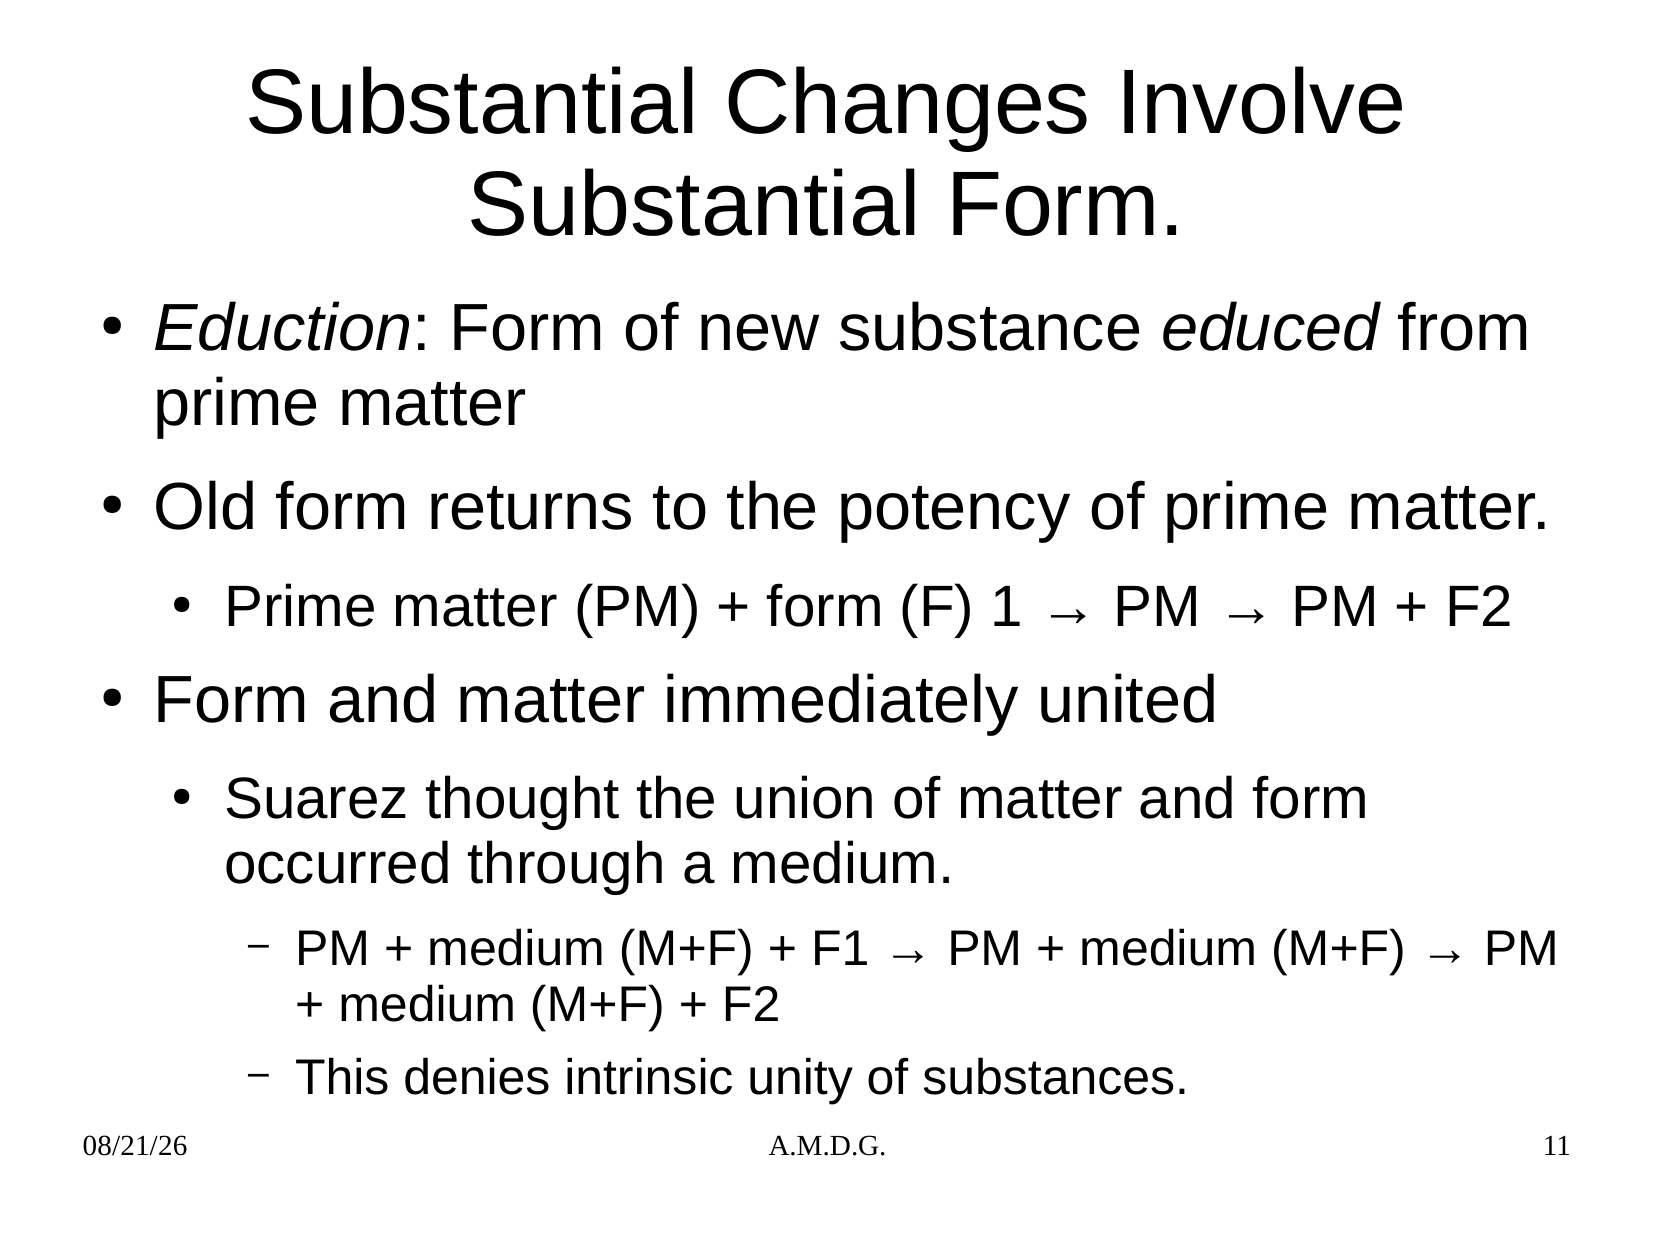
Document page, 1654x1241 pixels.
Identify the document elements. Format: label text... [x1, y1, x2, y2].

list Eduction: Form of new substance educed from prime matter Old form returns to the potency of prime matter. Prime matter (PM) + form (F) 1 → PM → PM + F2 Form and matter immediately united Suarez thought the union of matter and form occurred through a medium. PM + medium (M+F) + F1 → PM + medium (M+F) → PM + medium (M+F) + F2 This denies intrinsic unity of substances. [82, 290, 1571, 1109]
title Substantial Changes Involve Substantial Form. [82, 49, 1571, 257]
